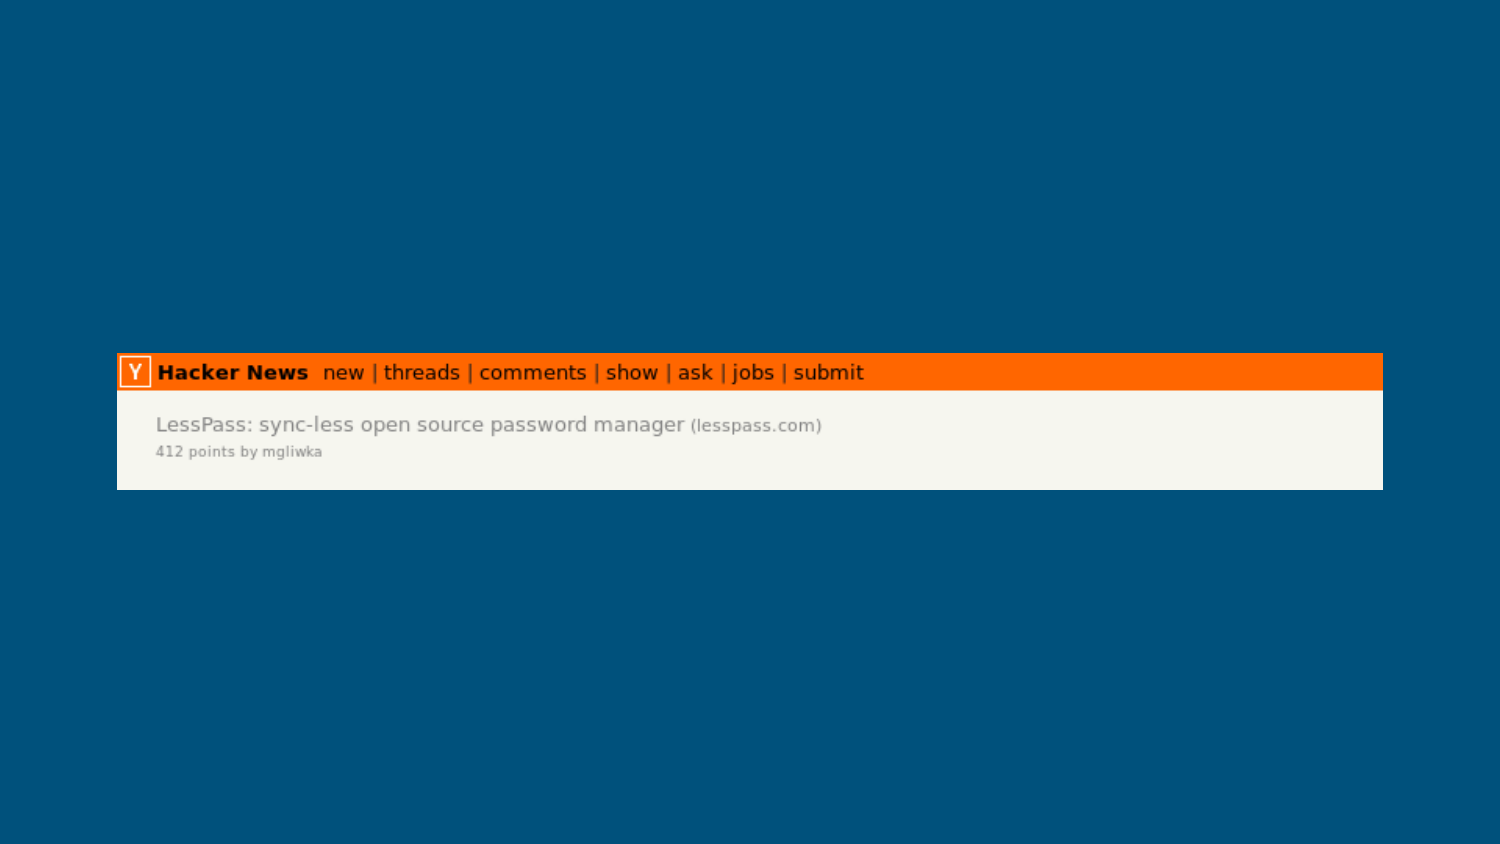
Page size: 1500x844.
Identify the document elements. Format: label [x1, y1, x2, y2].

picture [118, 354, 1382, 489]
